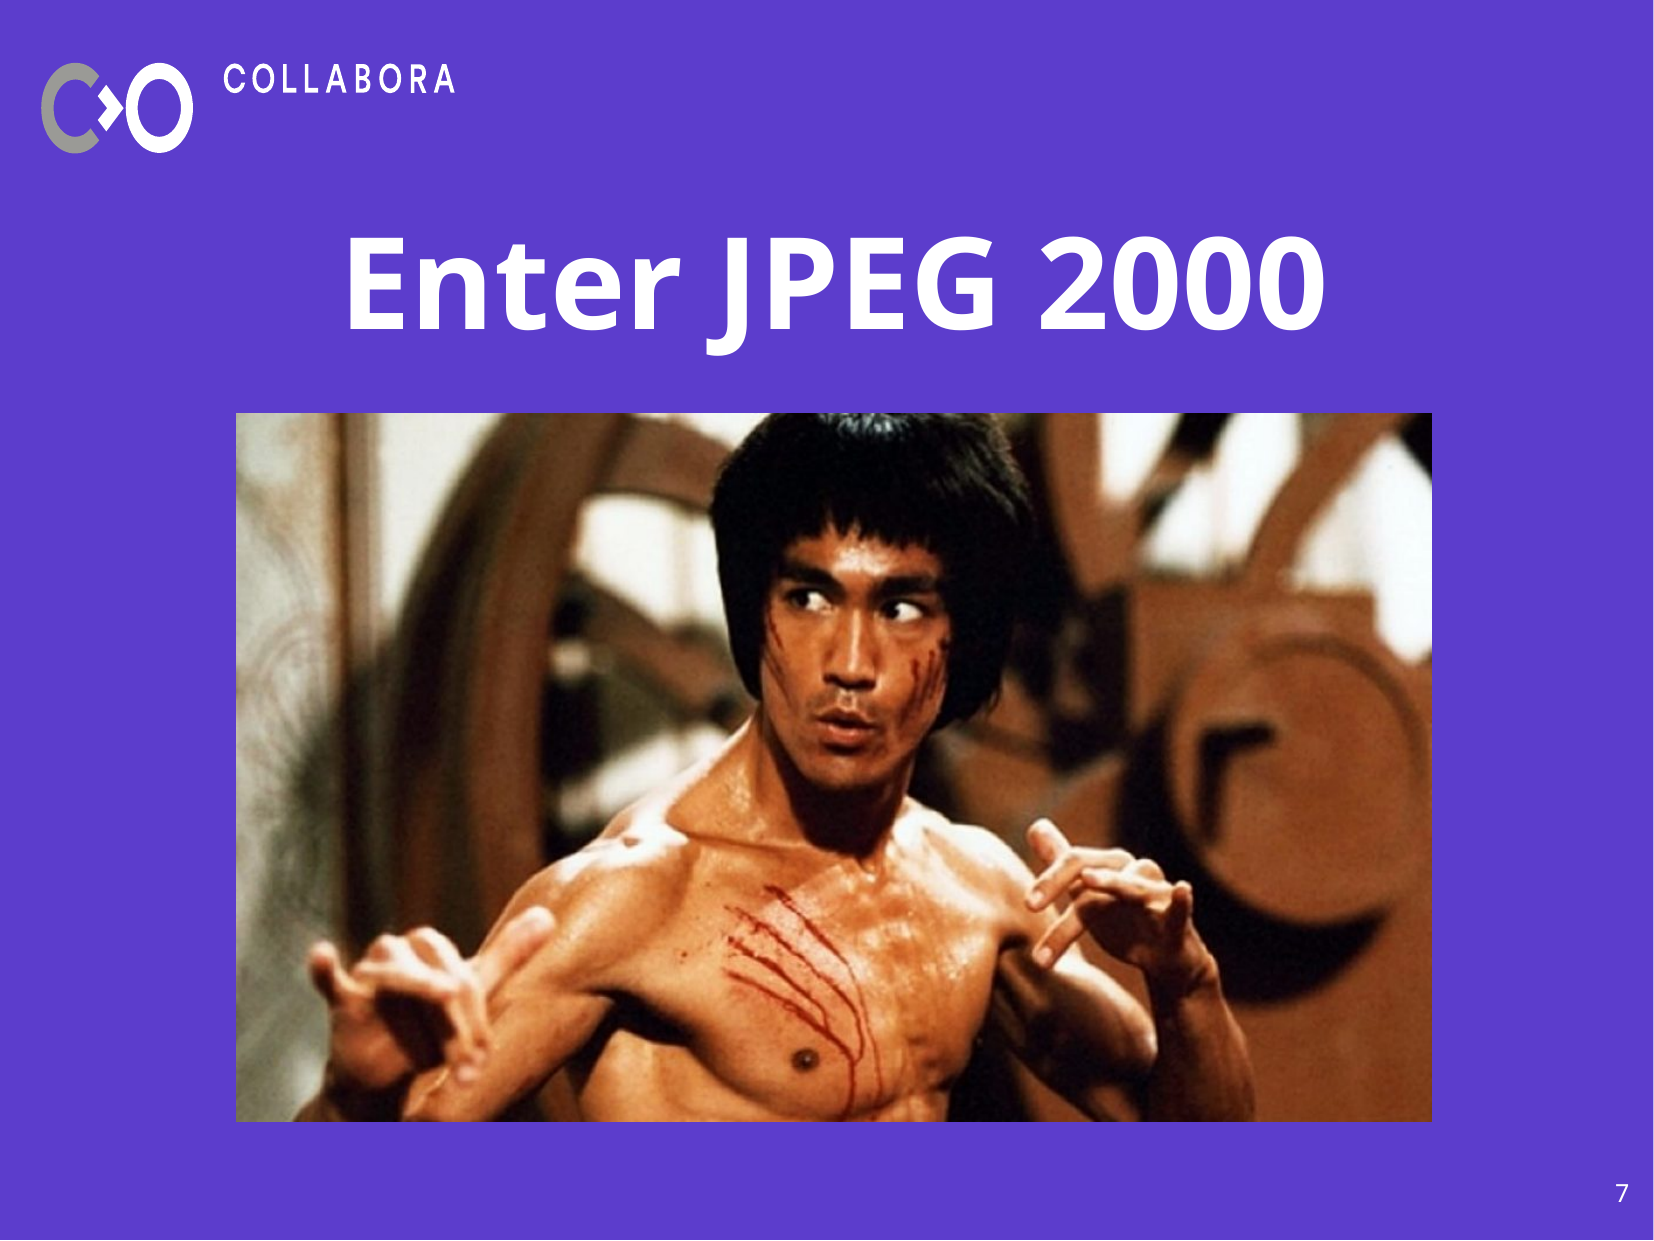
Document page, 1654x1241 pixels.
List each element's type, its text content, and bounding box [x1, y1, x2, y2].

picture [236, 413, 1432, 1123]
title Enter JPEG 2000 [89, 130, 1579, 430]
